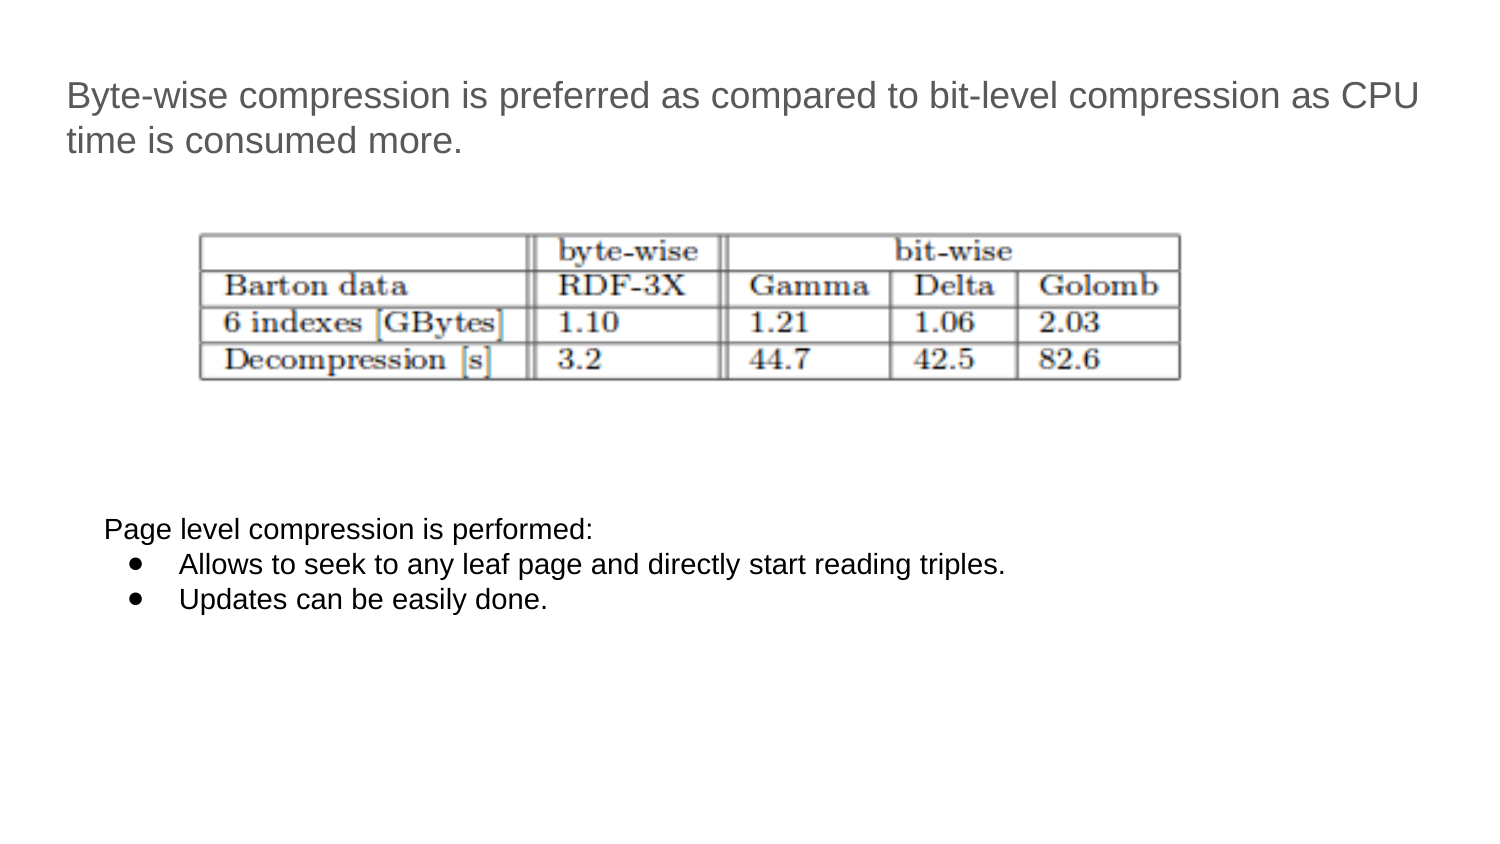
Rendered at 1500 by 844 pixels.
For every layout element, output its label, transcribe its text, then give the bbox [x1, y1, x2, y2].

picture [158, 185, 1248, 432]
text_box Page level compression is performed: Allows to seek to any leaf page and directly start reading triples. Updates can be easily done. [88, 495, 1160, 629]
list Byte-wise compression is preferred as compared to bit-level compression as CPU time is consumed more. [51, 55, 1449, 210]
